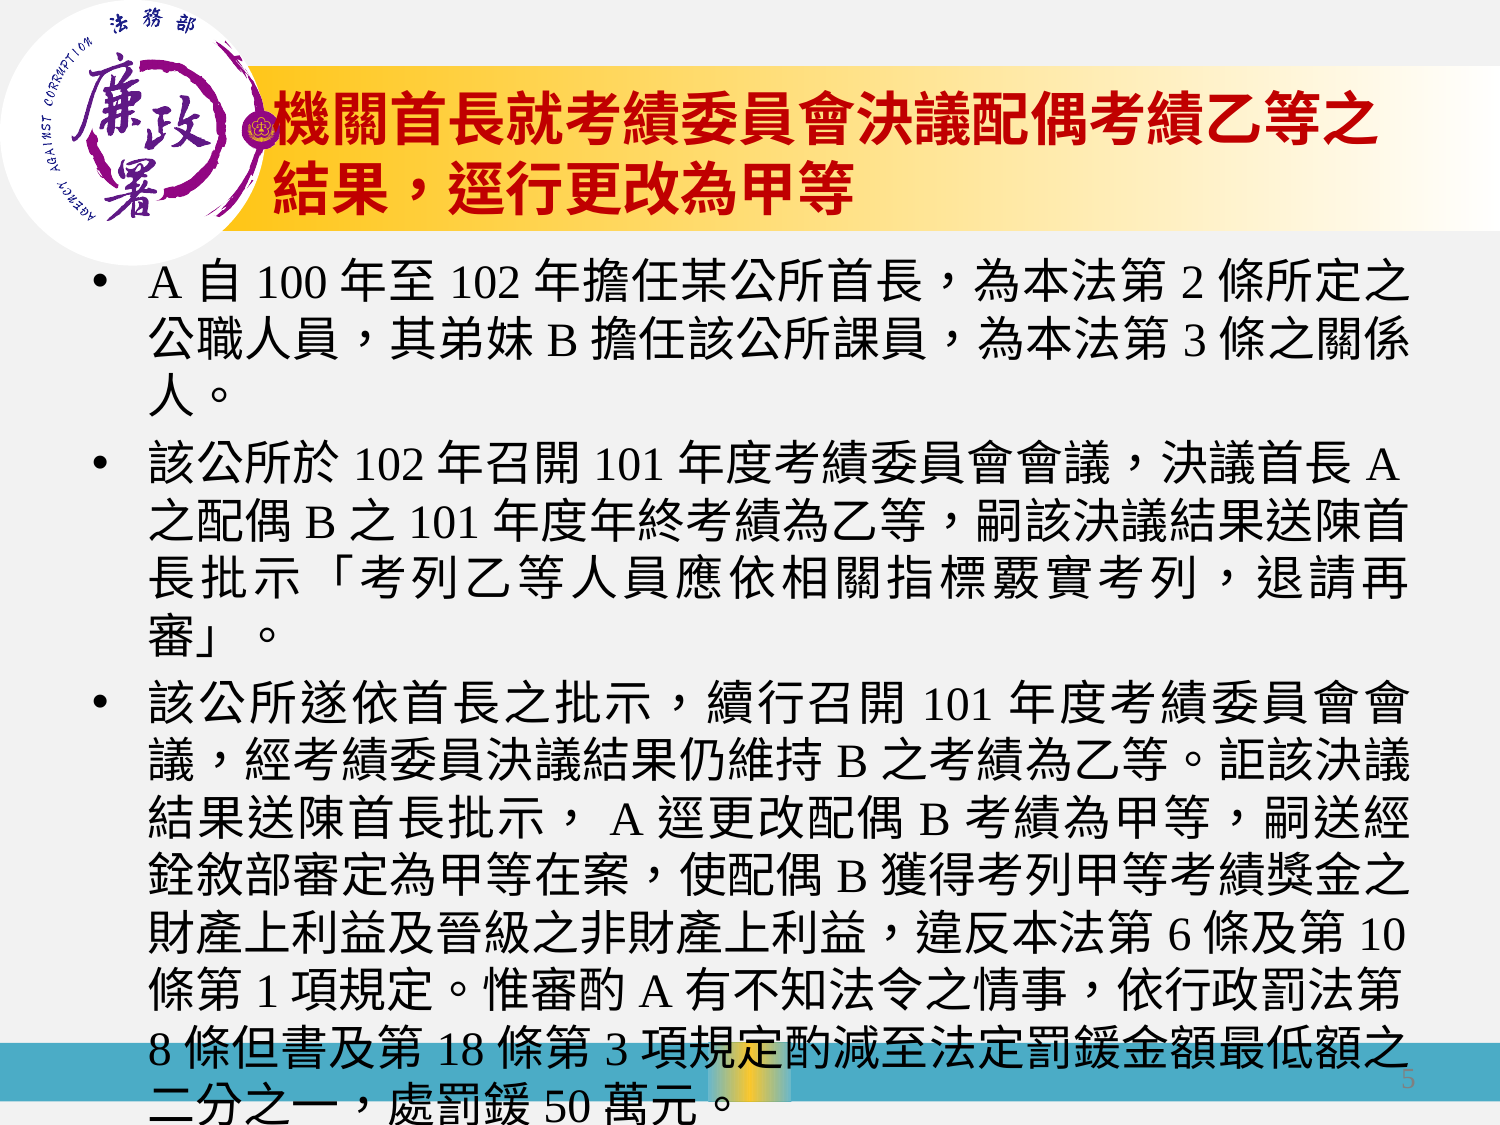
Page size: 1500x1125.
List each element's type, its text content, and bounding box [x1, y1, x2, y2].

list A自100年至102年擔任某公所首長，為本法第2條所定之公職人員，其弟妹B擔任該公所課員，為本法第3條之關係人。 該公所於102年召開101年度考績委員會會議，決議首長A之配偶B之101年度年終考績為乙等，嗣該決議結果送陳首長批示「考列乙等人員應依相關指標覈實考列，退請再審」。 該公所遂依首長之批示，續行召開101年度考績委員會會議，經考績委員決議結果仍維持B之考績為乙等。詎該決議結果送陳首長批示，A逕更改配偶B考績為甲等，嗣送經銓敘部審定為甲等在案，使配偶B獲得考列甲等考績獎金之財產上利益及晉級之非財產上利益，違反本法第6條及第10條第1項規定。惟審酌A有不知法令之情事，依行政罰法第8條但書及第18條第3項規定酌減至法定罰鍰金額最低額之二分之一，處罰鍰50萬元。 [76, 243, 1427, 986]
title 機關首長就考績委員會決議配偶考績乙等之結果，逕行更改為甲等 [257, 70, 1425, 235]
slide_number <編號> [1080, 1046, 1431, 1107]
picture [41, 7, 280, 221]
